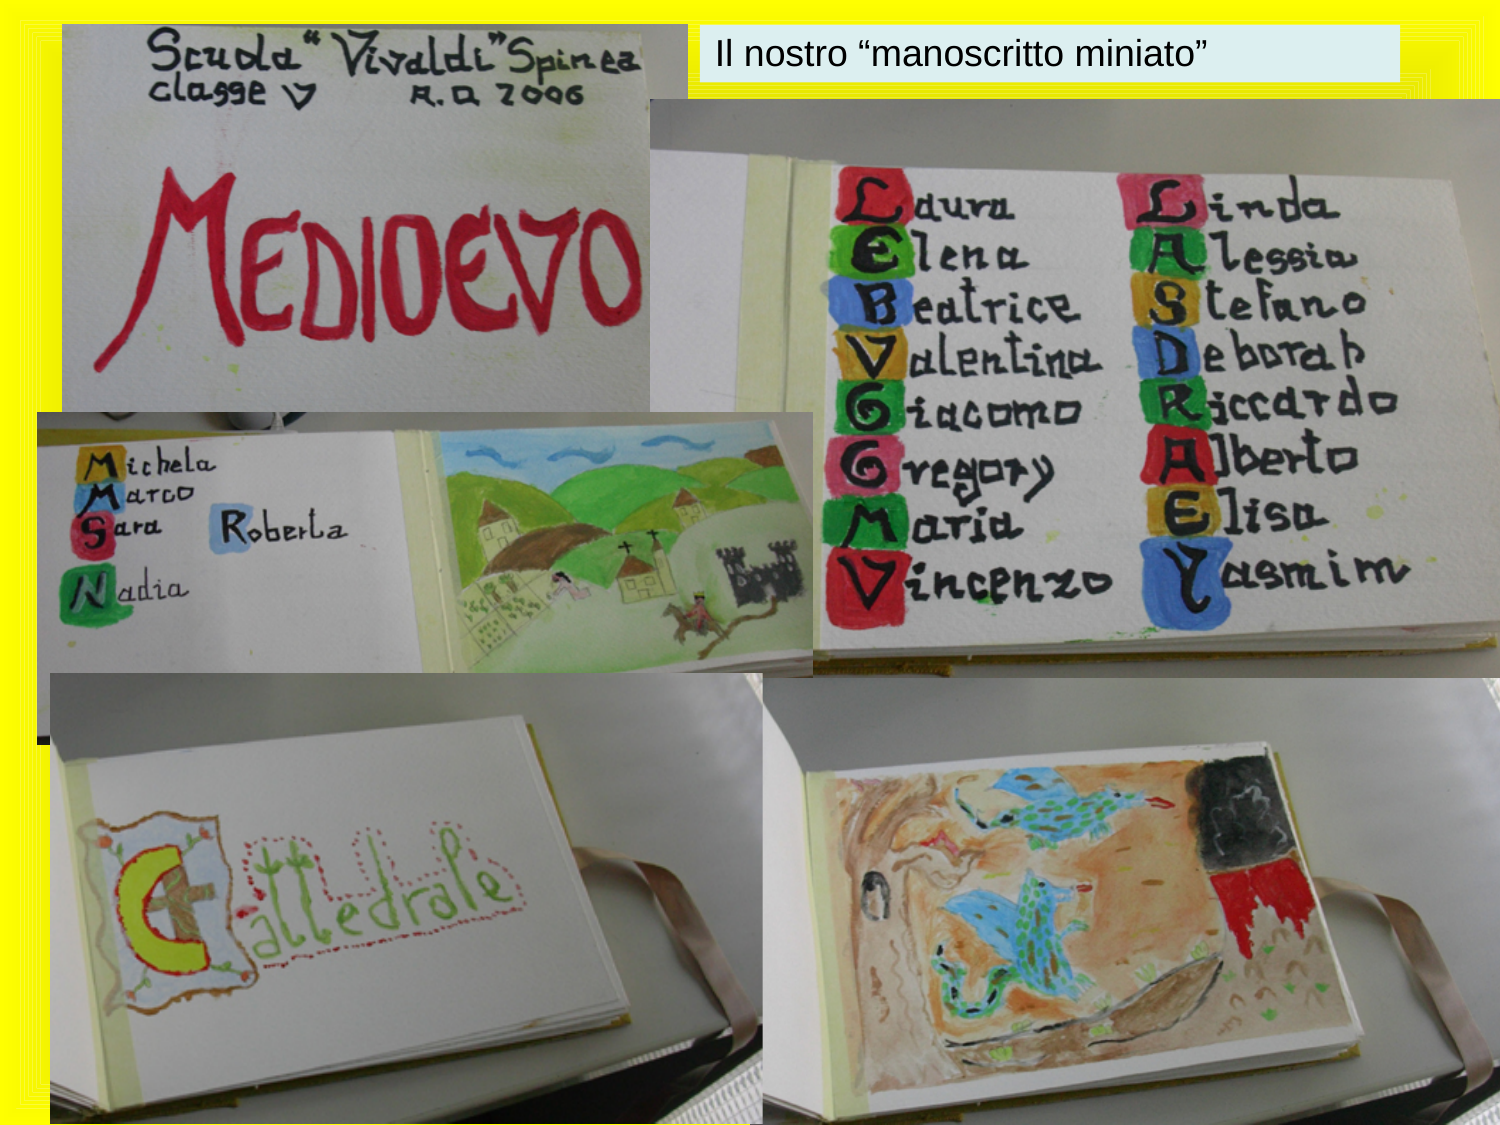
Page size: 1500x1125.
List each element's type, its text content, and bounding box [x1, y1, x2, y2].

picture [37, 24, 1500, 1125]
text_box Il nostro “manoscritto miniato” [699, 24, 1401, 83]
